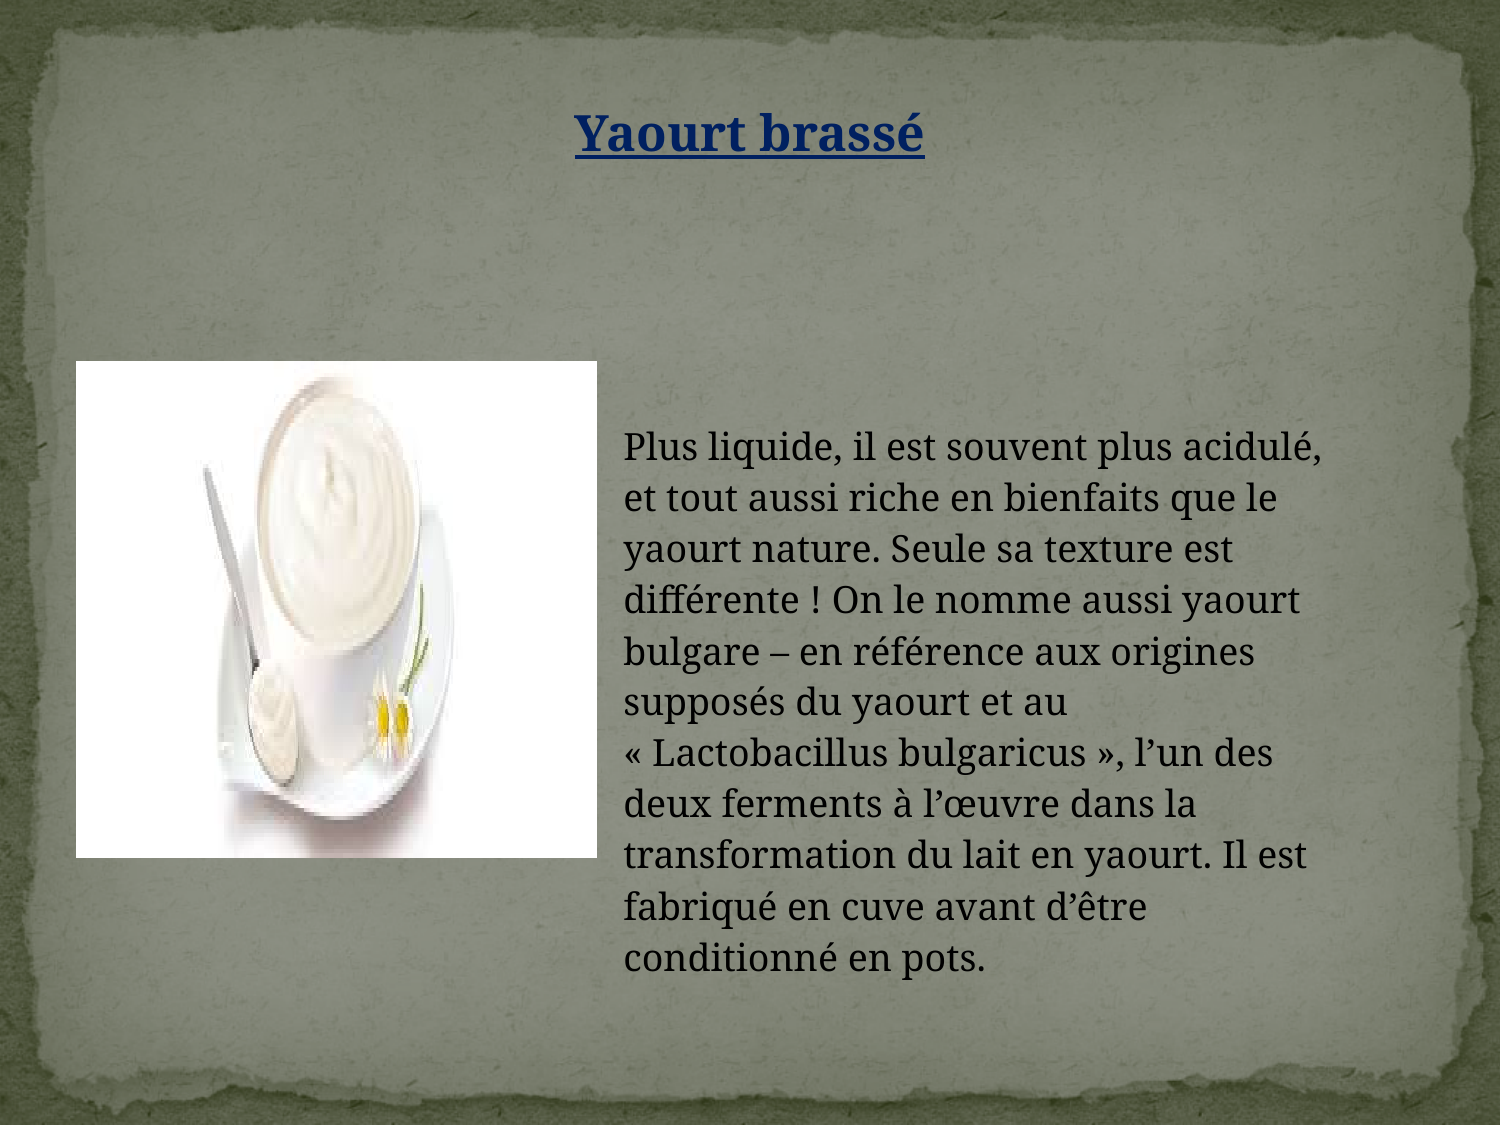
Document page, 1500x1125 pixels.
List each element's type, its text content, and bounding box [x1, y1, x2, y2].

picture [76, 361, 597, 858]
text_box Yaourt brassé [0, 90, 1500, 166]
text_box Plus liquide, il est souvent plus acidulé, et tout aussi riche en bienfaits que le yaourt nature. Seule sa texture est différente ! On le nomme aussi yaourt bulgare – en référence aux origines supposés du yaourt et au « Lactobacillus bulgaricus », l’un des deux ferments à l’œuvre dans la transformation du lait en yaourt. Il est fabriqué en cuve avant d’être conditionné en pots. [608, 413, 1358, 990]
